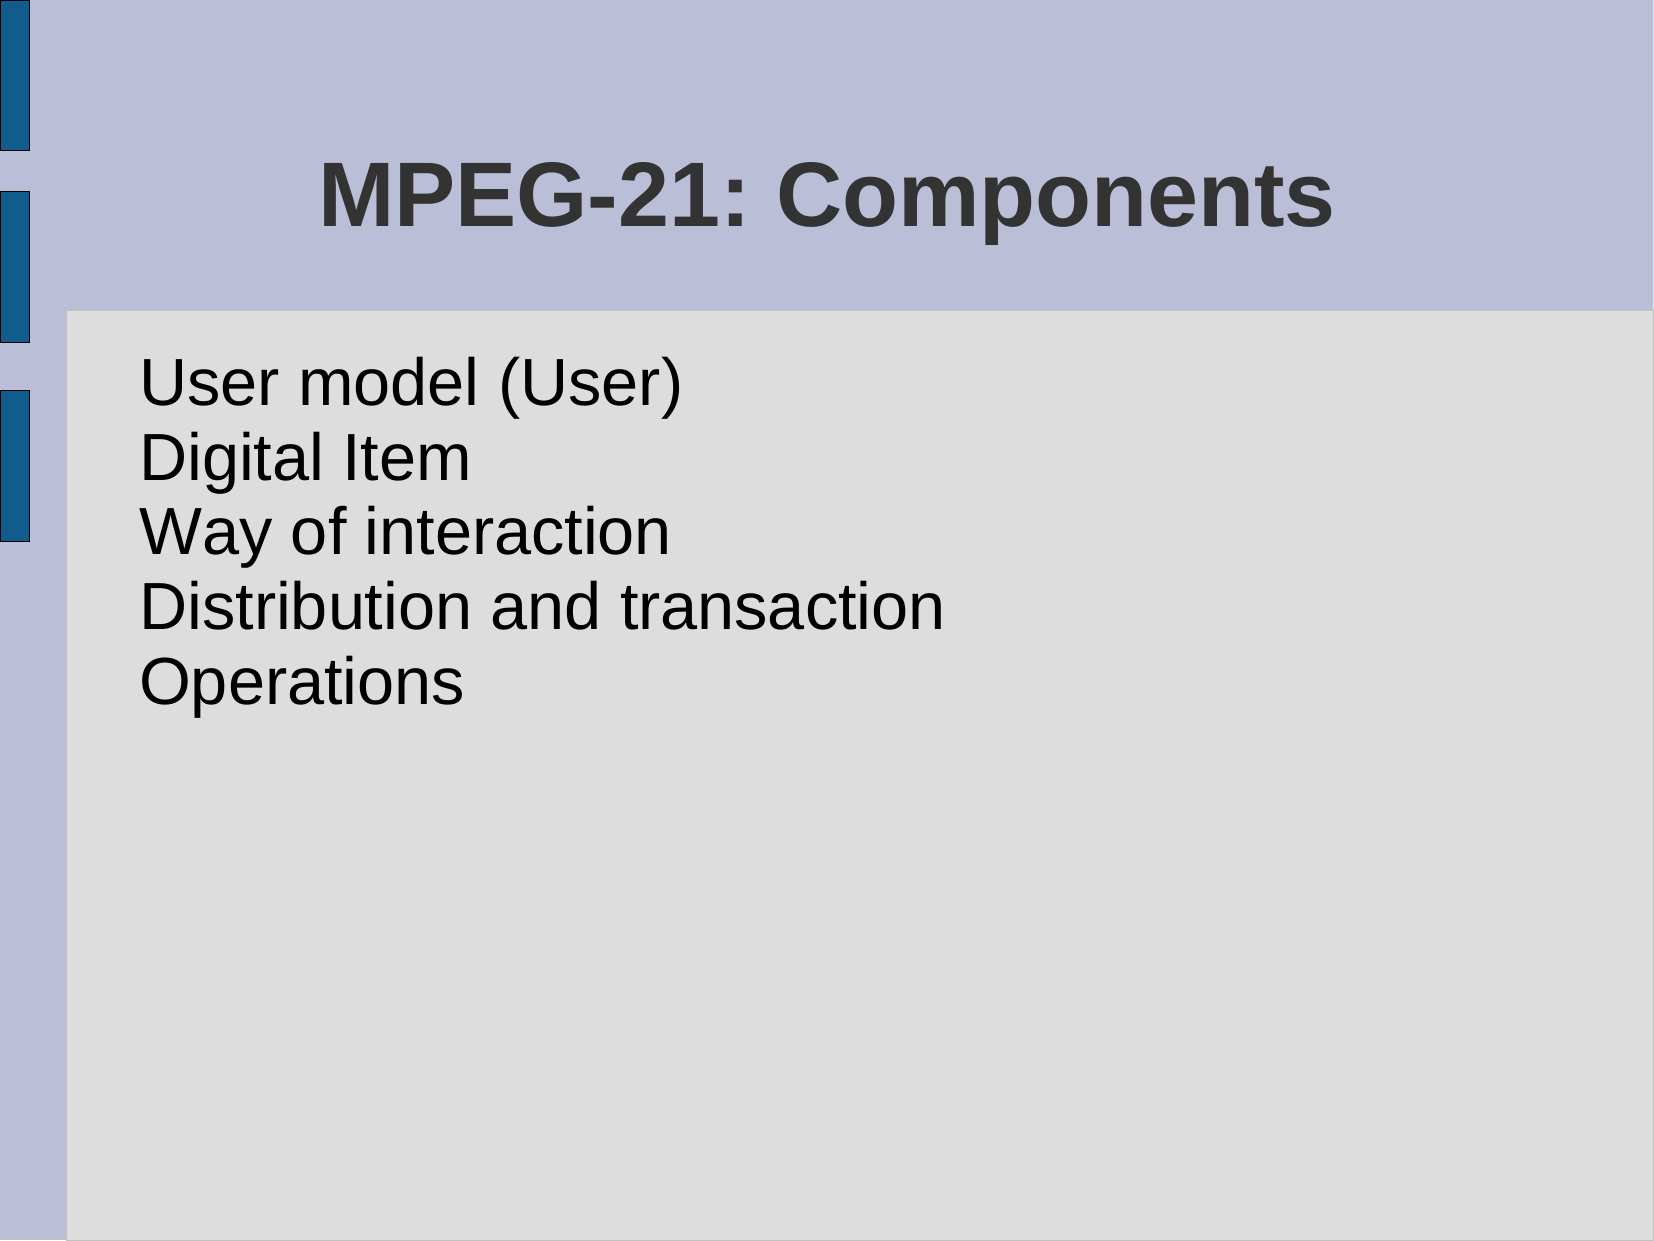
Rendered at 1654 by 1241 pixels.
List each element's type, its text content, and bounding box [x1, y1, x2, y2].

title MPEG-21: Components [121, 98, 1534, 291]
list User model (User) Digital Item Way of interaction Distribution and transaction Operations [121, 344, 1534, 1112]
